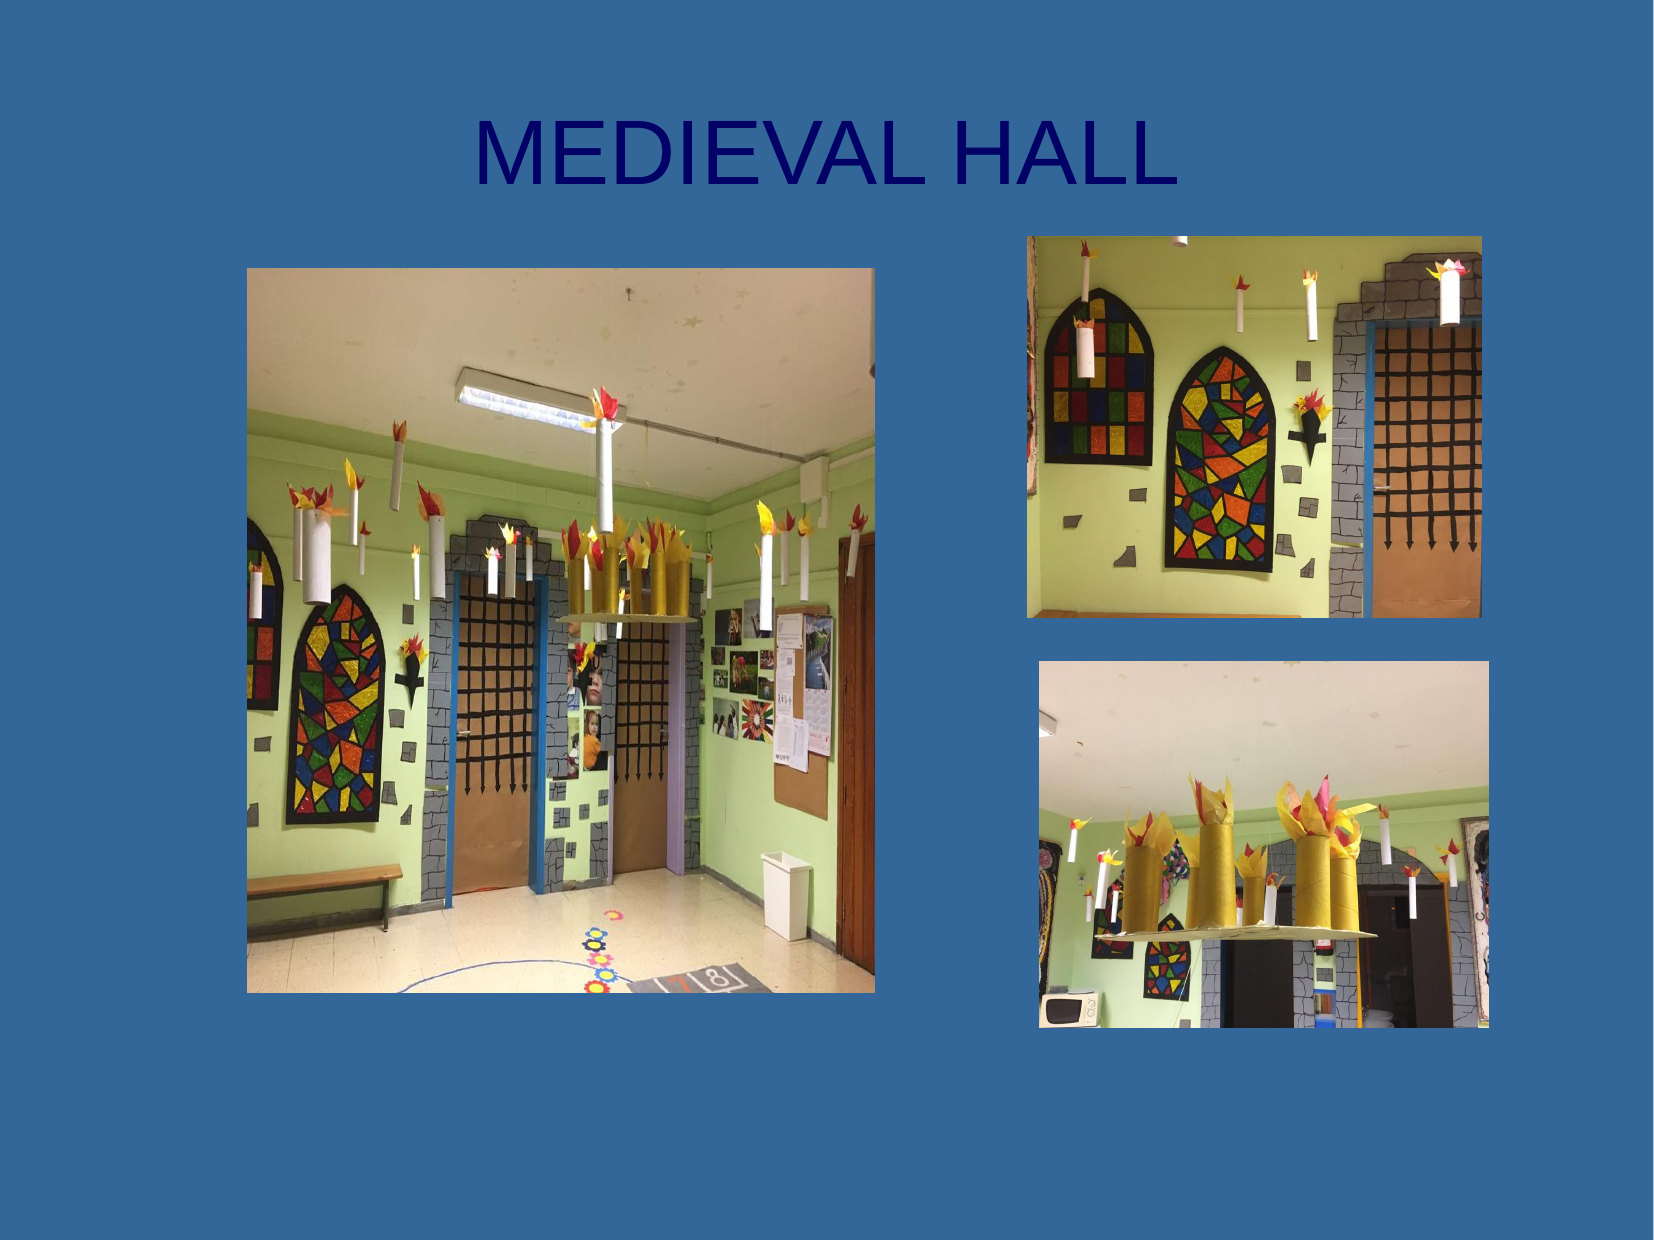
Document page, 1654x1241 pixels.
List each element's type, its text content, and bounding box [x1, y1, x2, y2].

picture [1039, 661, 1489, 1028]
picture [1027, 236, 1482, 618]
title MEDIEVAL HALL [82, 49, 1571, 257]
picture [247, 268, 875, 993]
